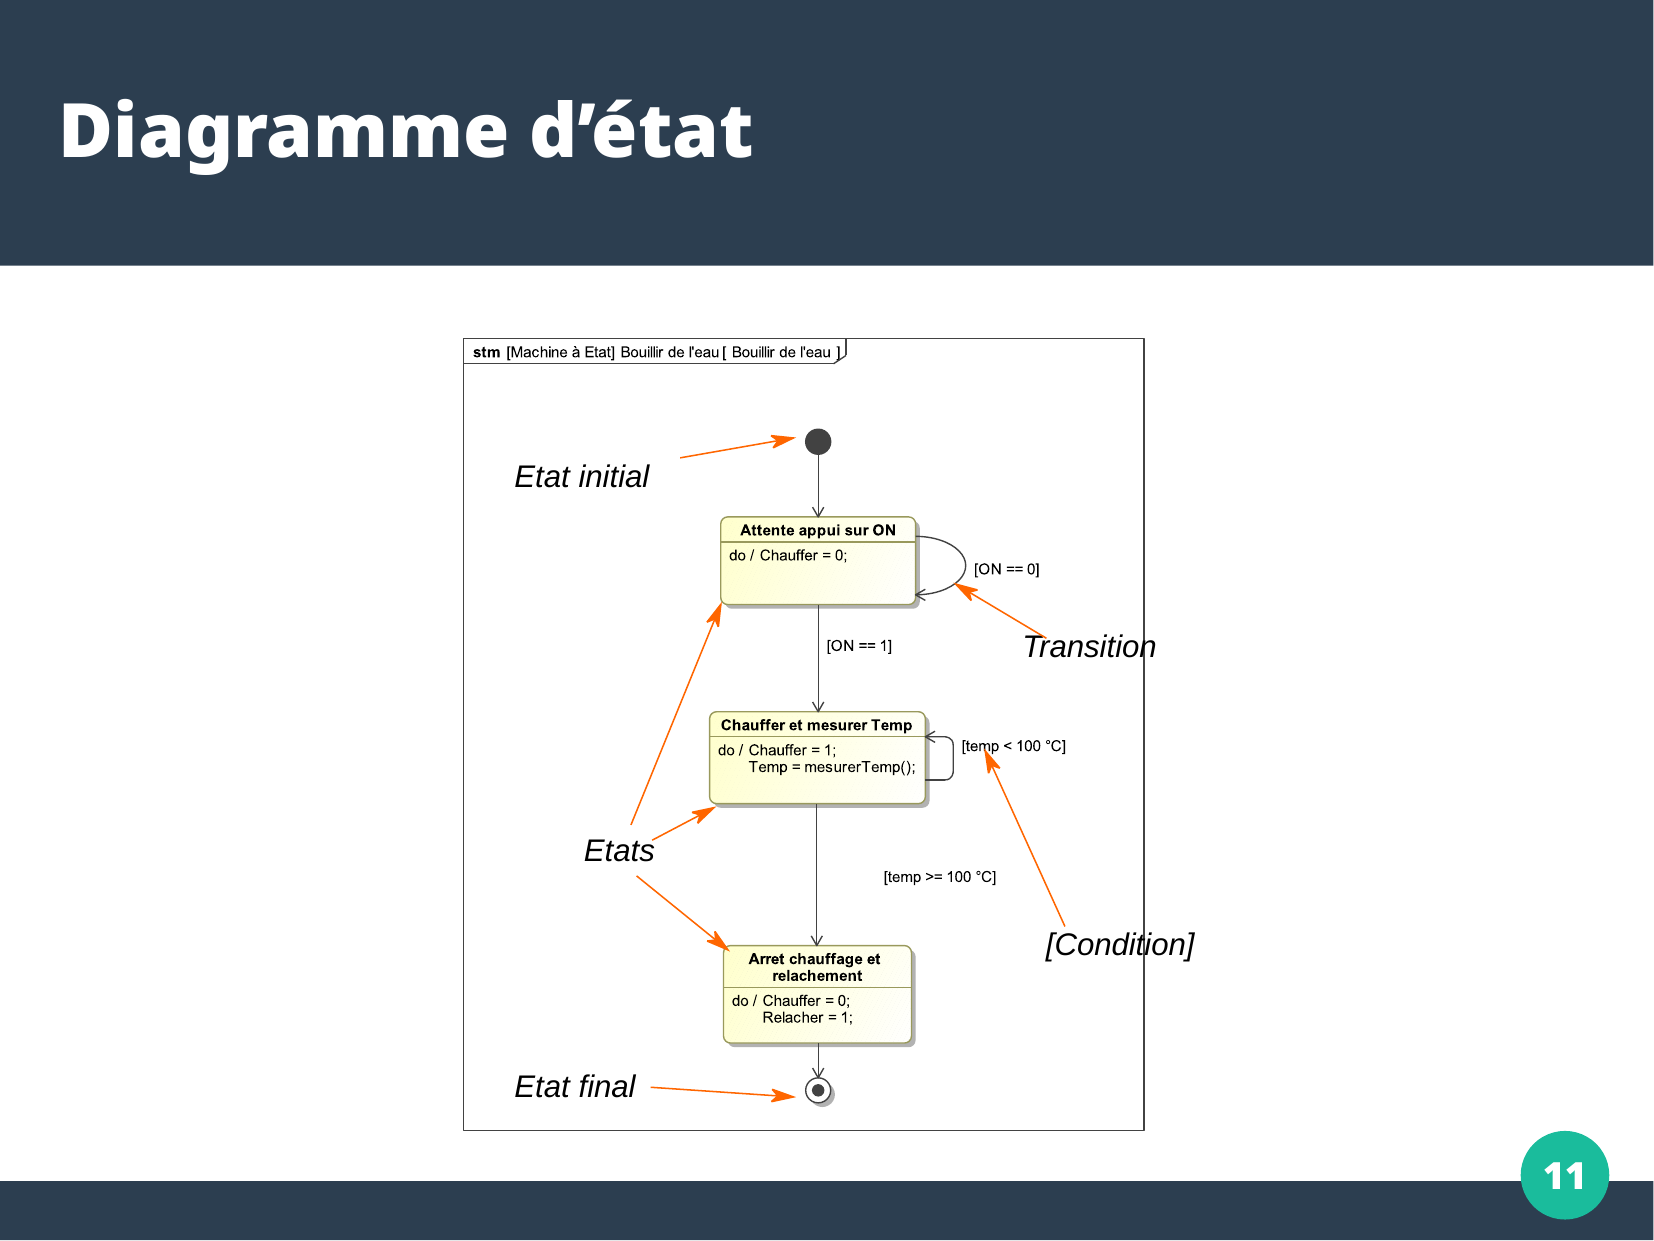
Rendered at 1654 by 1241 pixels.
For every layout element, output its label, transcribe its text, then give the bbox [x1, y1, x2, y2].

picture [456, 324, 1198, 1152]
title Diagramme d’état [59, 49, 1595, 207]
